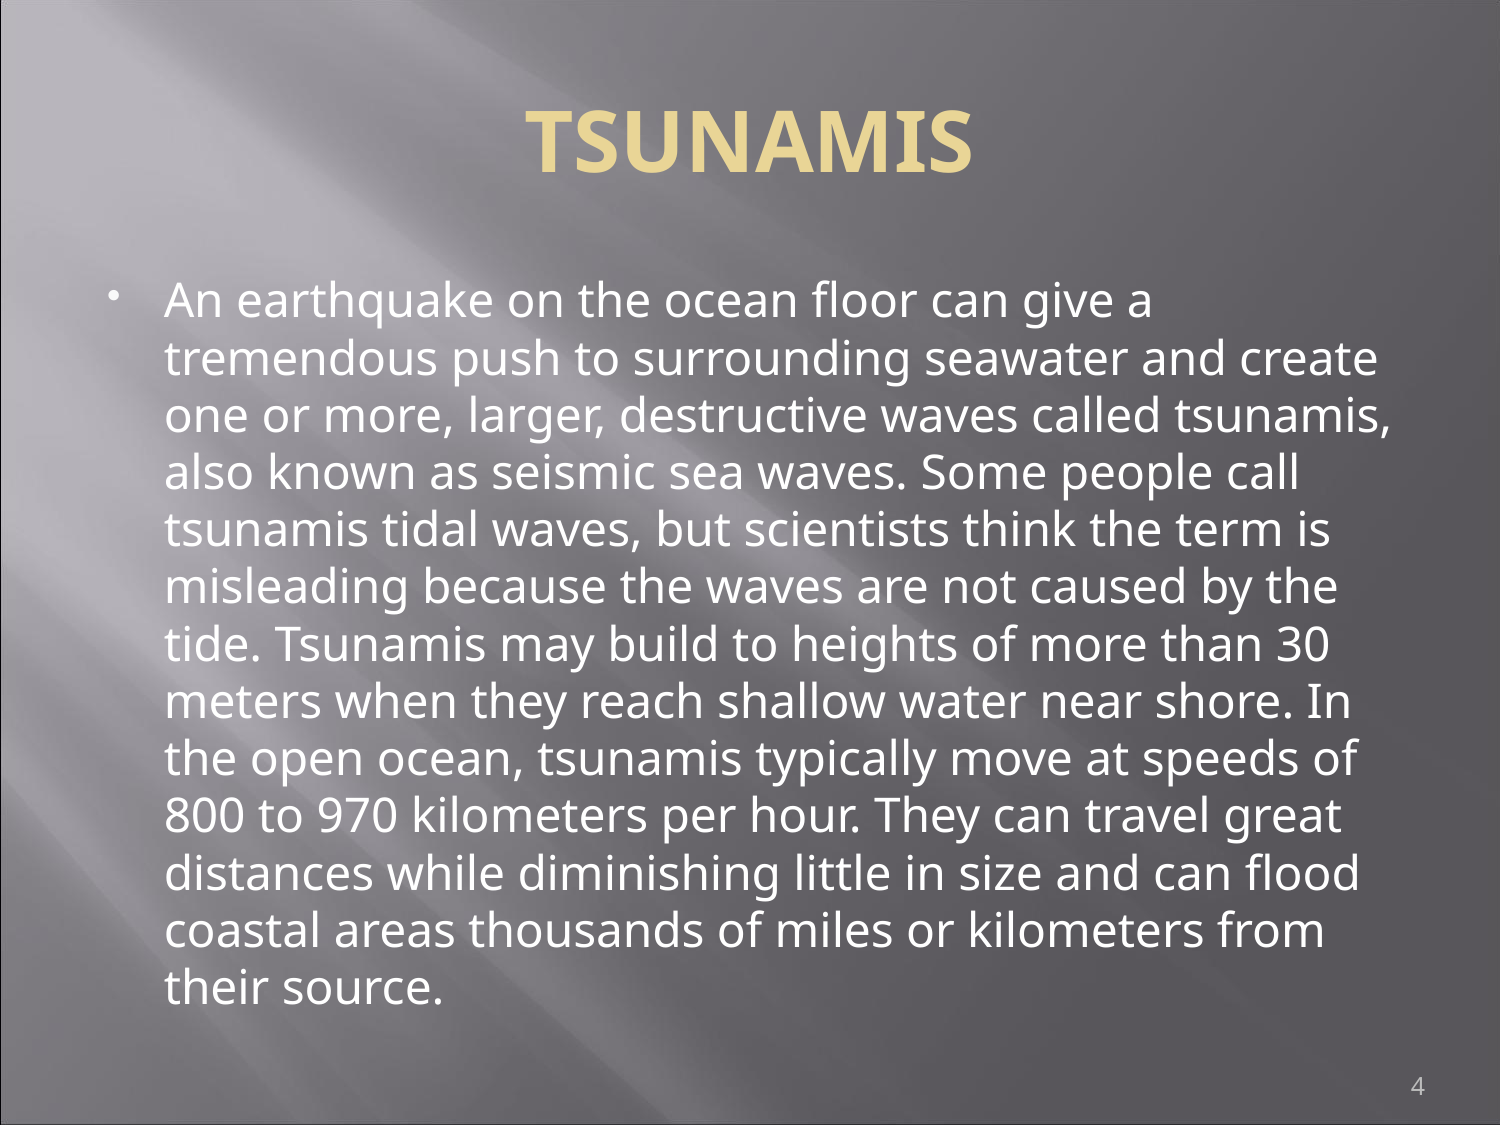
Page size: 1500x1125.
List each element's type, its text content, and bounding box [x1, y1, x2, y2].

list An earthquake on the ocean floor can give a tremendous push to surrounding seawater and create one or more, larger, destructive waves called tsunamis, also known as seismic sea waves. Some people call tsunamis tidal waves, but scientists think the term is misleading because the waves are not caused by the tide. Tsunamis may build to heights of more than 30 meters when they reach shallow water near shore. In the open ocean, tsunamis typically move at speeds of 800 to 970 kilometers per hour. They can travel great distances while diminishing little in size and can flood coastal areas thousands of miles or kilometers from their source. [75, 262, 1425, 1035]
title TSUNAMIS [75, 45, 1425, 233]
picture [0, 0, 1500, 1125]
slide_number <number> [1299, 1052, 1425, 1113]
